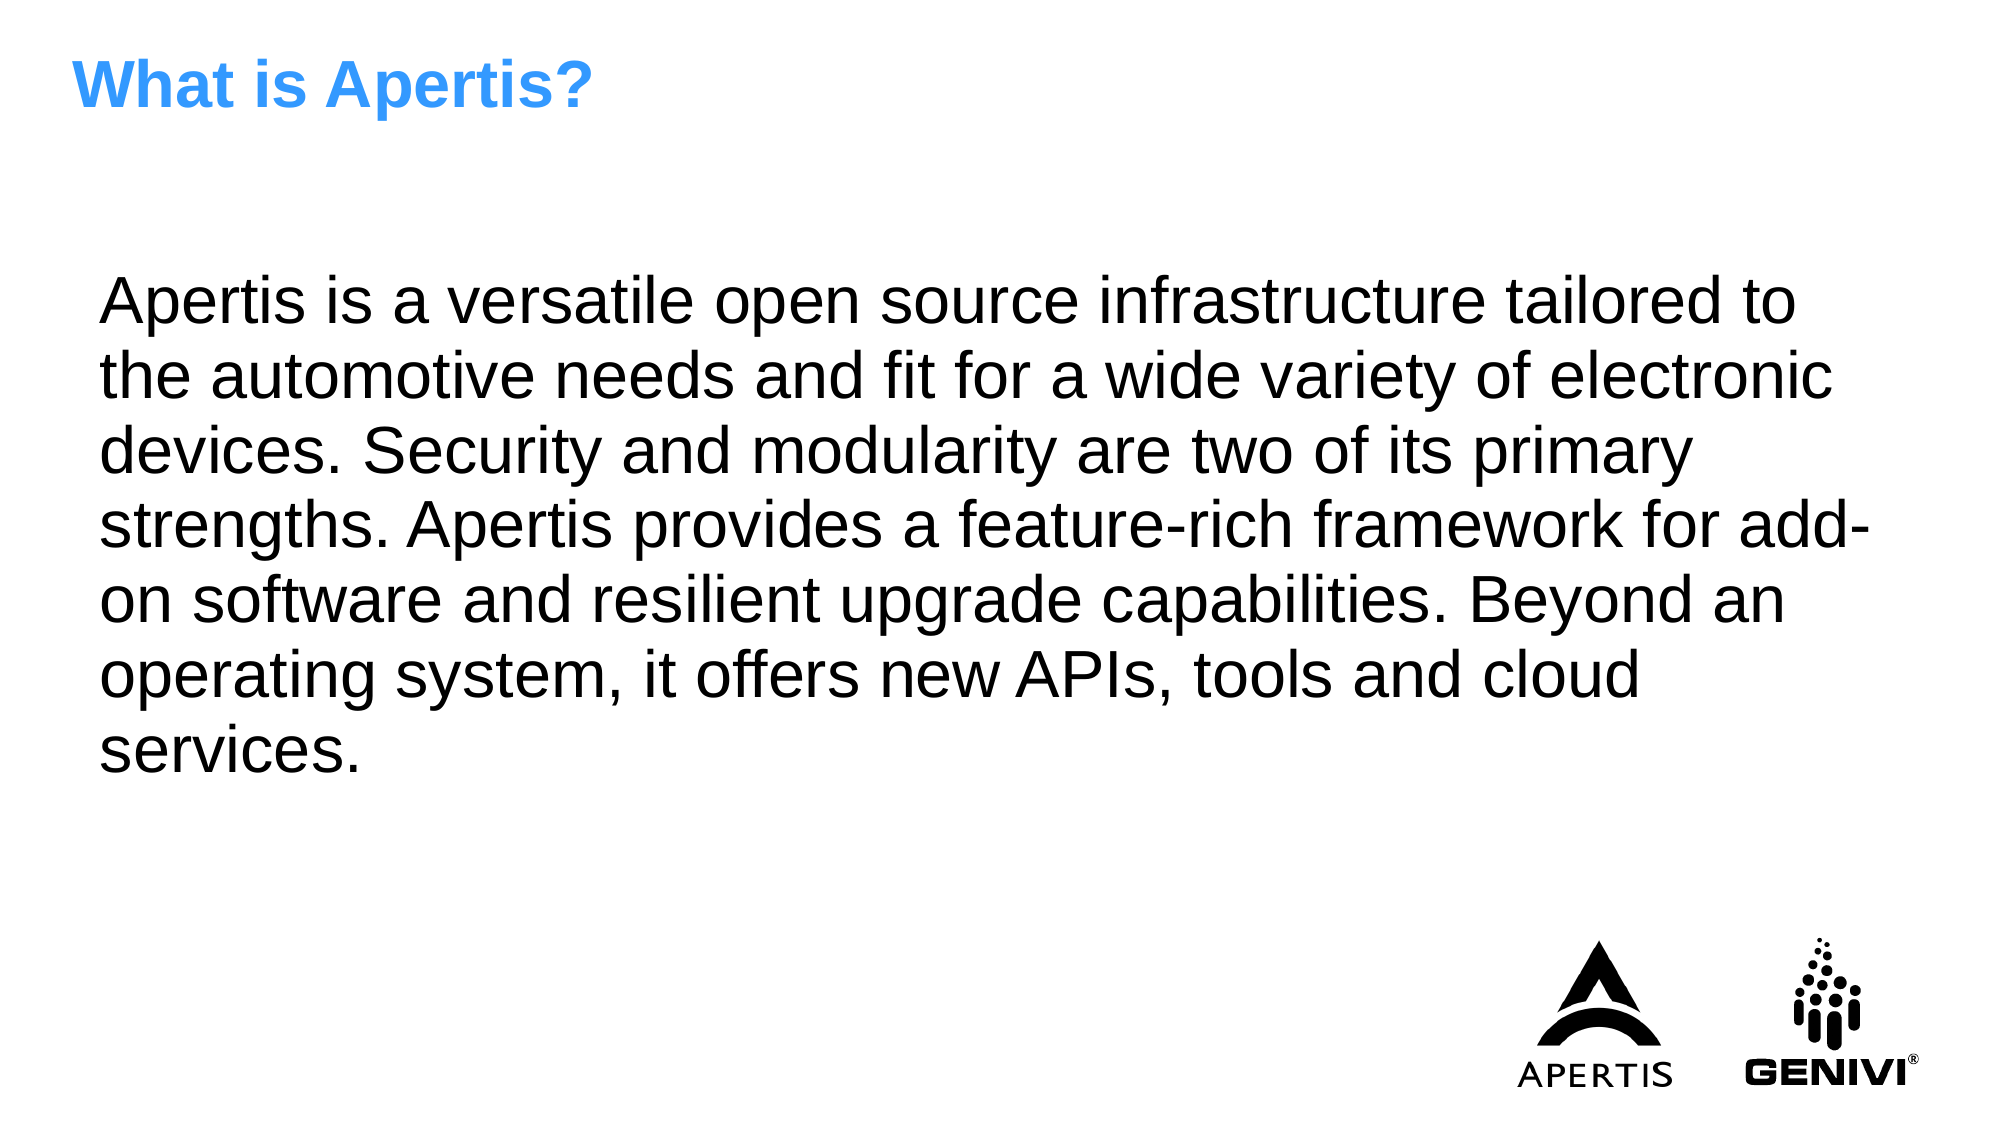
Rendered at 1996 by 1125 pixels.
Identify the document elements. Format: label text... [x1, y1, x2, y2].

picture [1517, 940, 1672, 1087]
list Apertis is a versatile open source infrastructure tailored to the automotive needs and fit for a wide variety of electronic devices. Security and modularity are two of its primary strengths. Apertis provides a feature-rich framework for add-on software and resilient upgrade capabilities. Beyond an operating system, it offers new APIs, tools and cloud services. [99, 263, 1896, 916]
title What is Apertis? [71, 29, 1868, 139]
